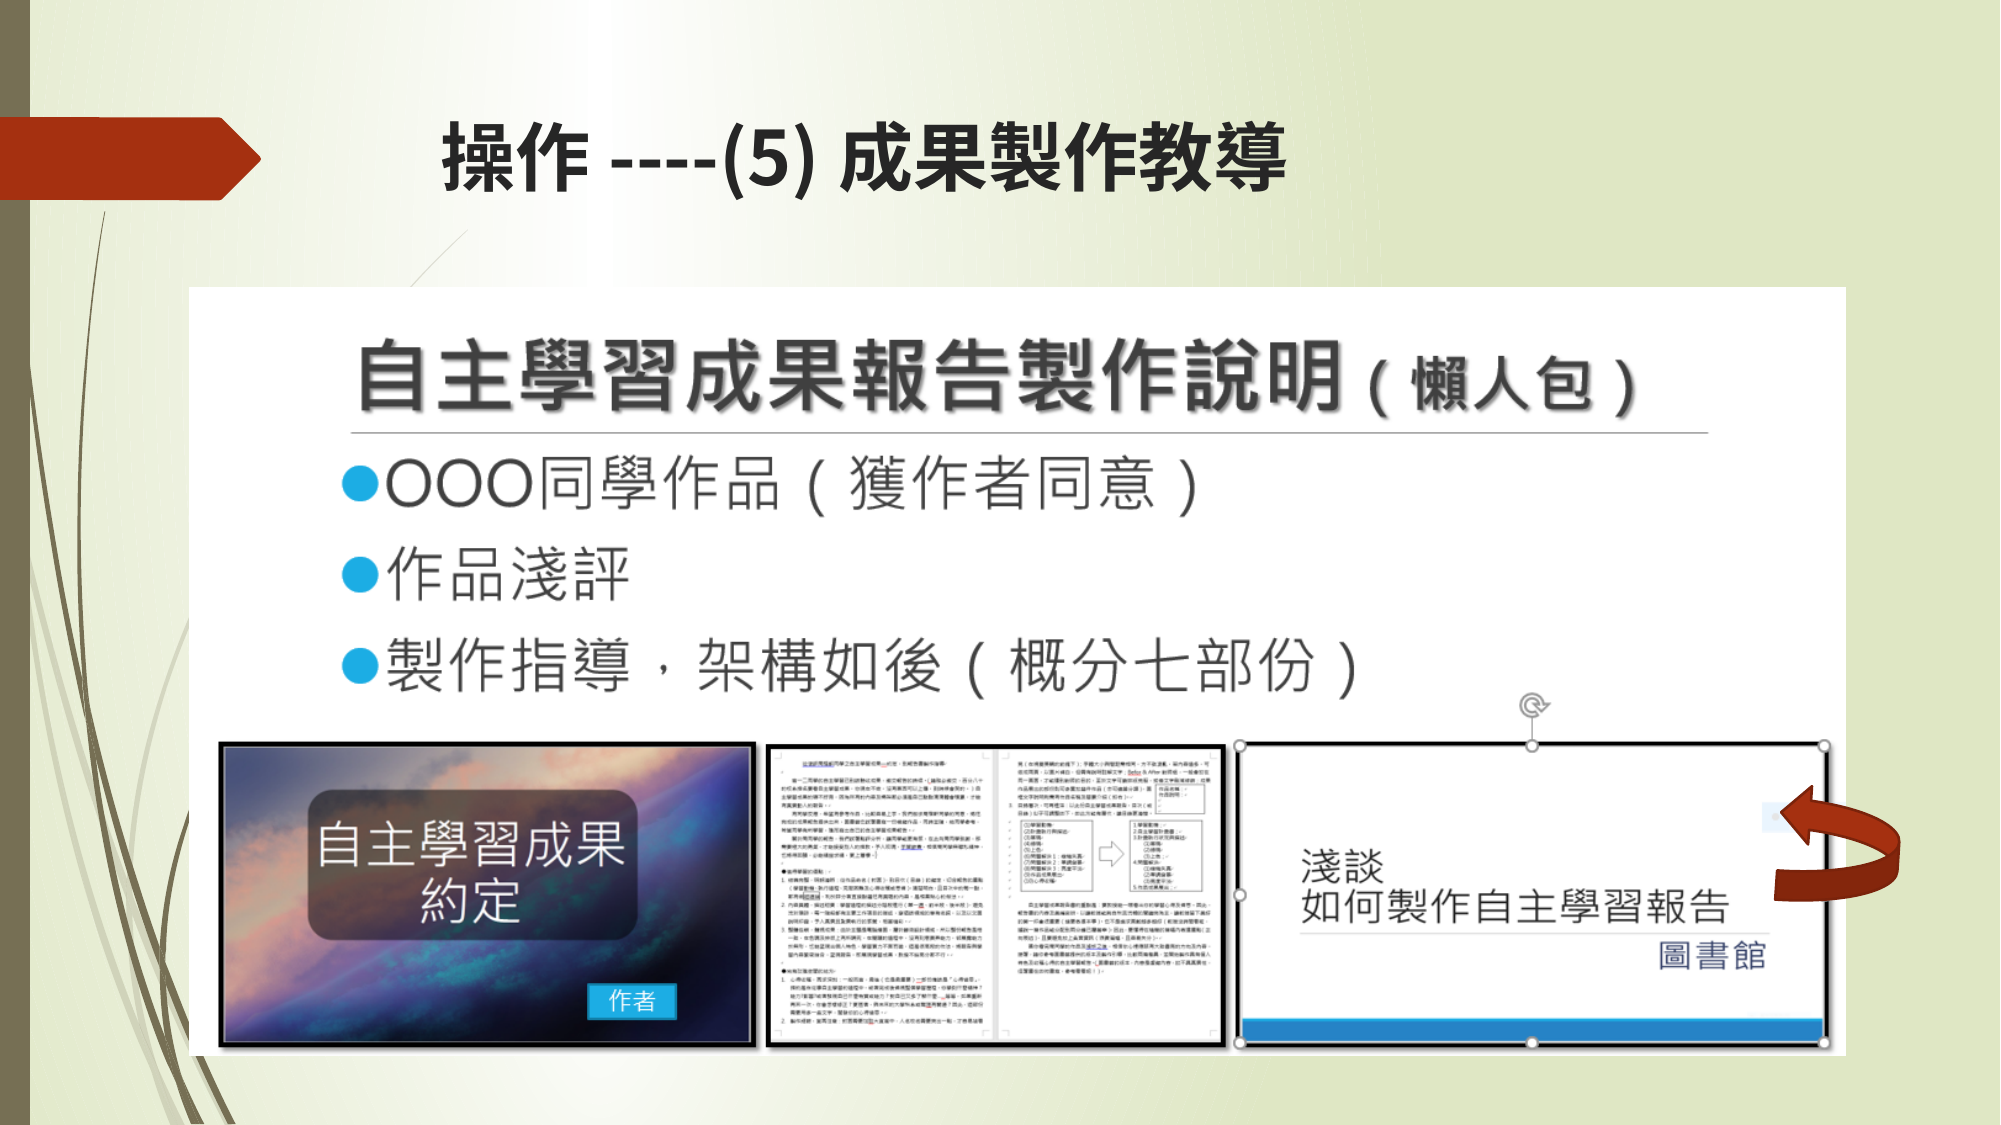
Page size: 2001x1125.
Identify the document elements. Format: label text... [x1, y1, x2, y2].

title 操作----(5)成果製作教導 [425, 102, 1888, 313]
picture [189, 287, 1846, 1056]
text_box [1775, 786, 1900, 901]
